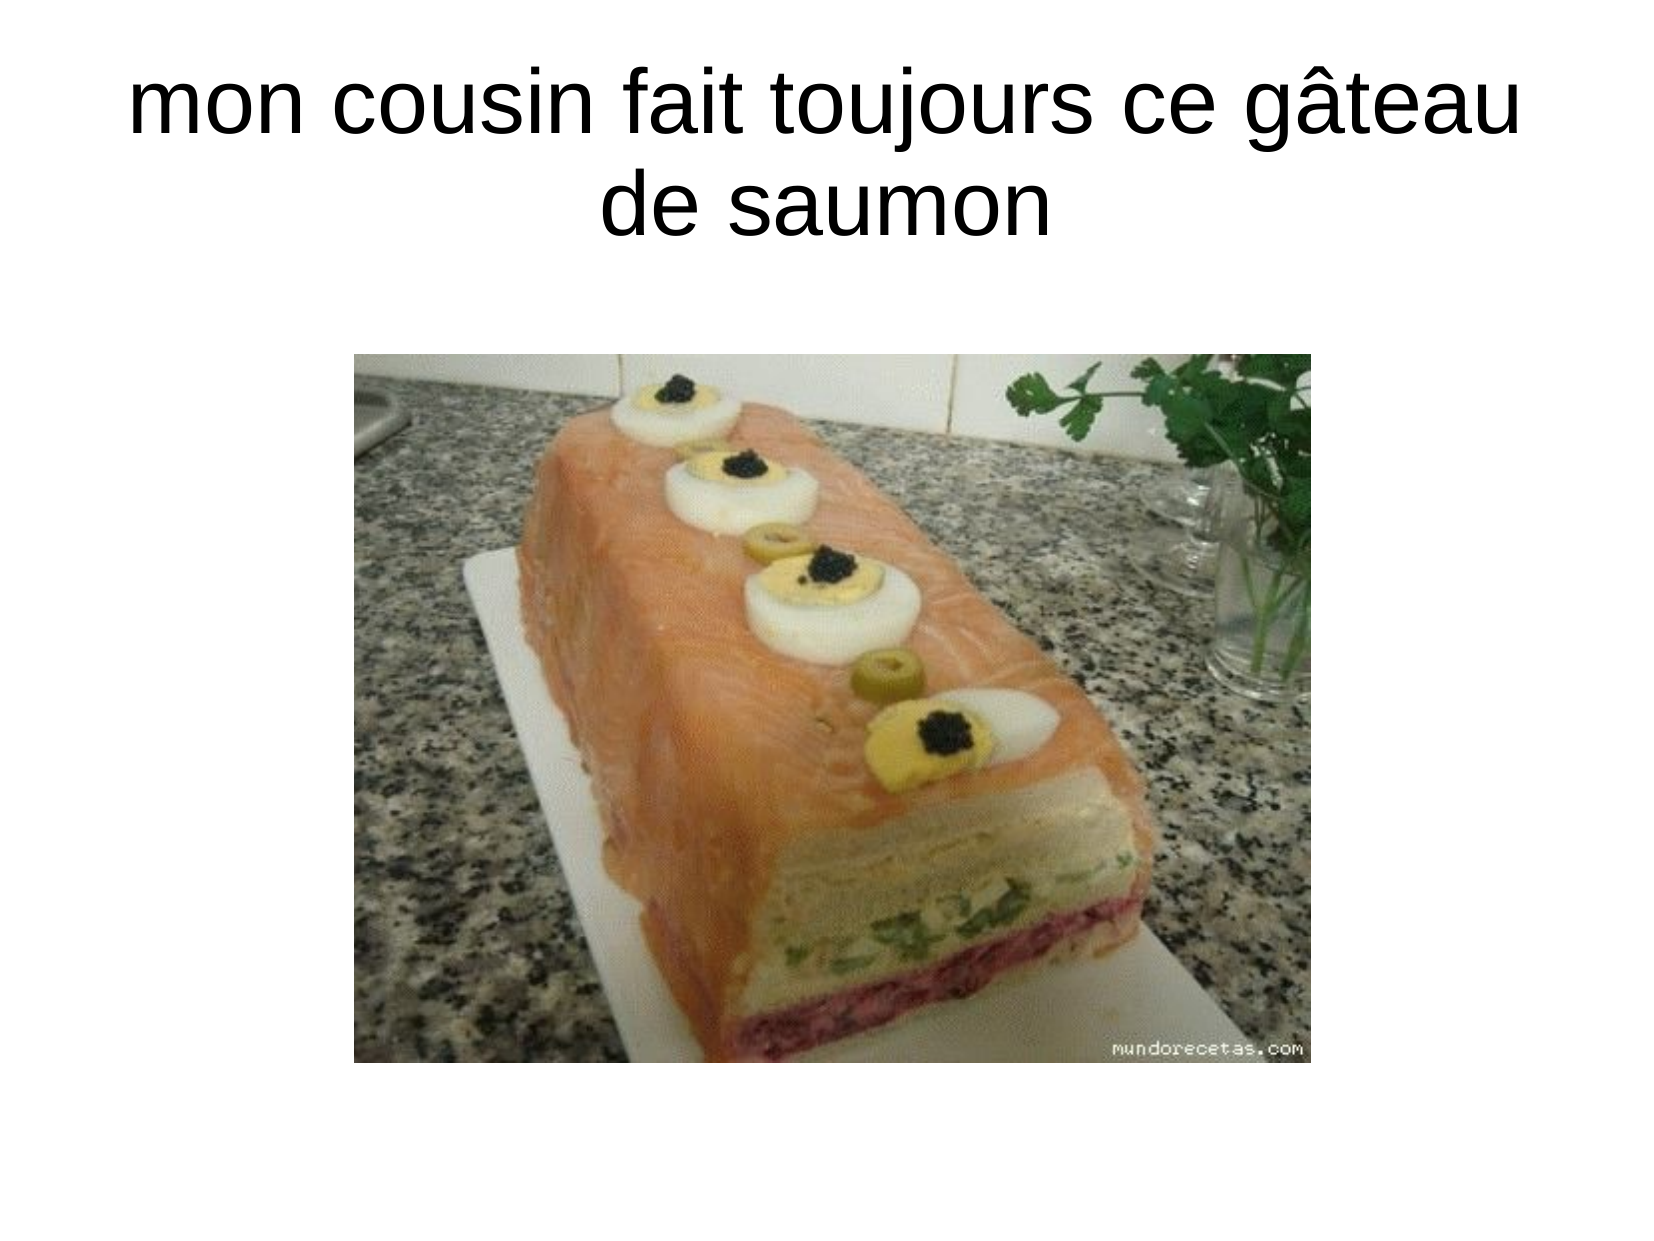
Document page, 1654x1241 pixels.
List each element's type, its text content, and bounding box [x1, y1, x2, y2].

title mon cousin fait toujours ce gâteau de saumon [82, 49, 1571, 257]
picture [354, 354, 1311, 1063]
